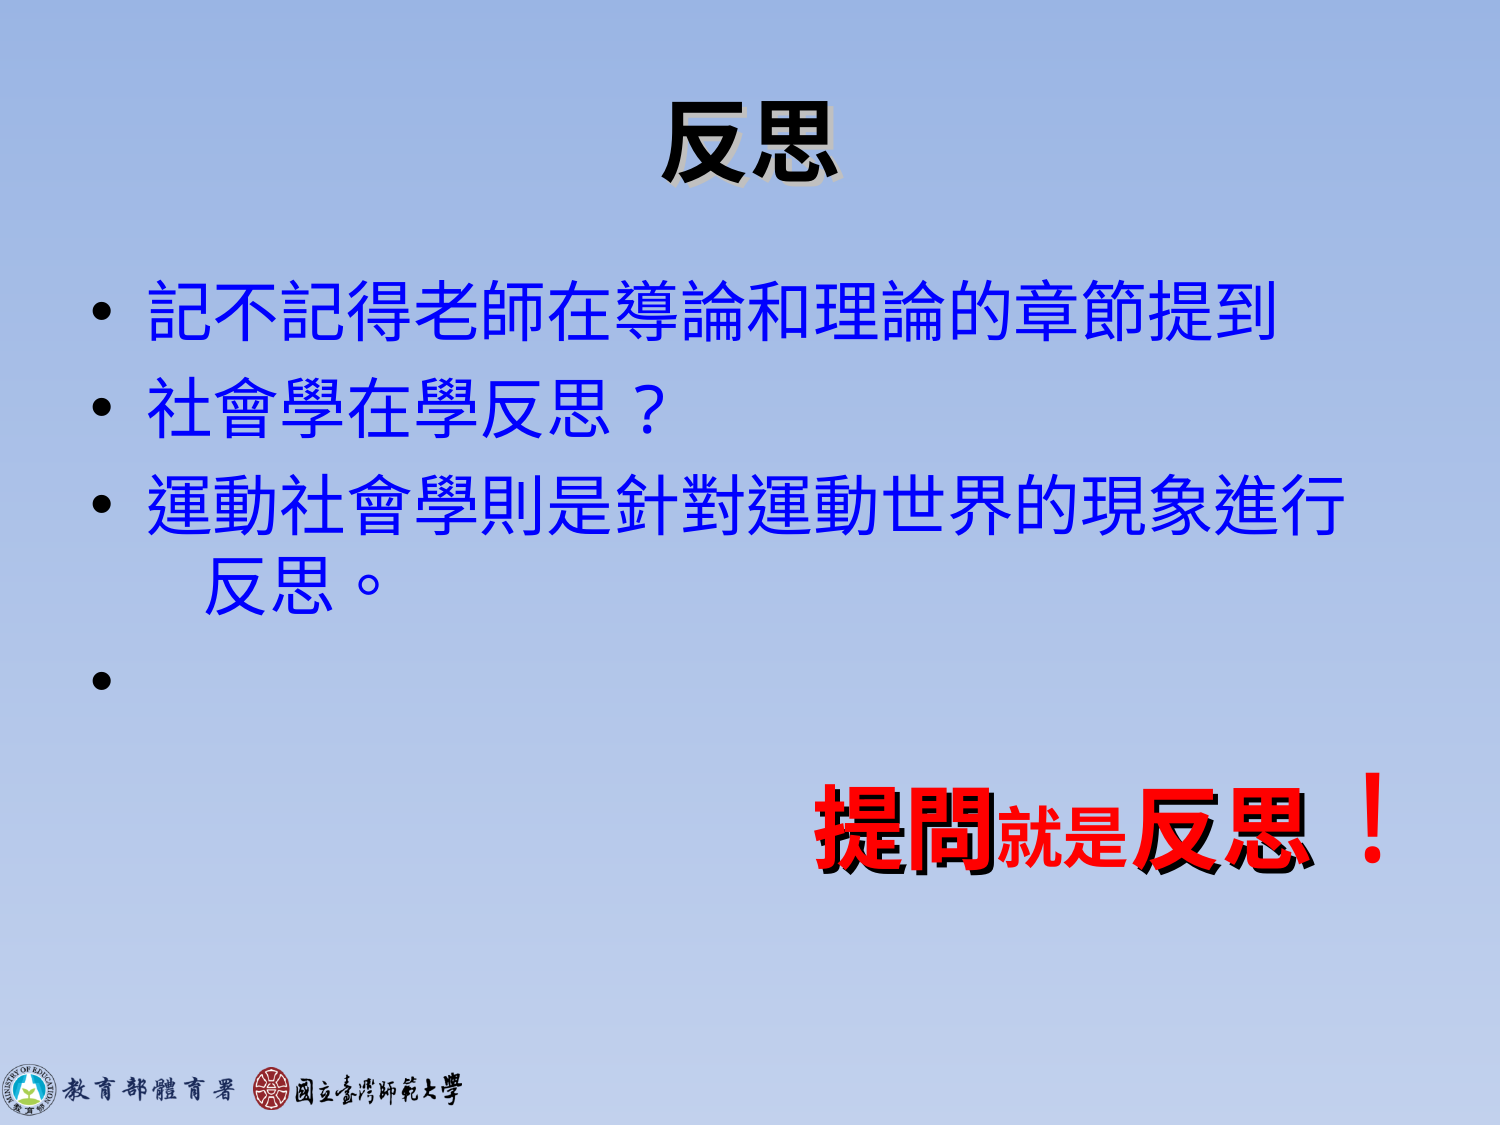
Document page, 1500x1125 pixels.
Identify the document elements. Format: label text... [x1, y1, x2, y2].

list 記不記得老師在導論和理論的章節提到 社會學在學反思? 運動社會學則是針對運動世界的現象進行反思。 提問就是反思! [75, 262, 1426, 1005]
title 反思 [75, 45, 1426, 233]
